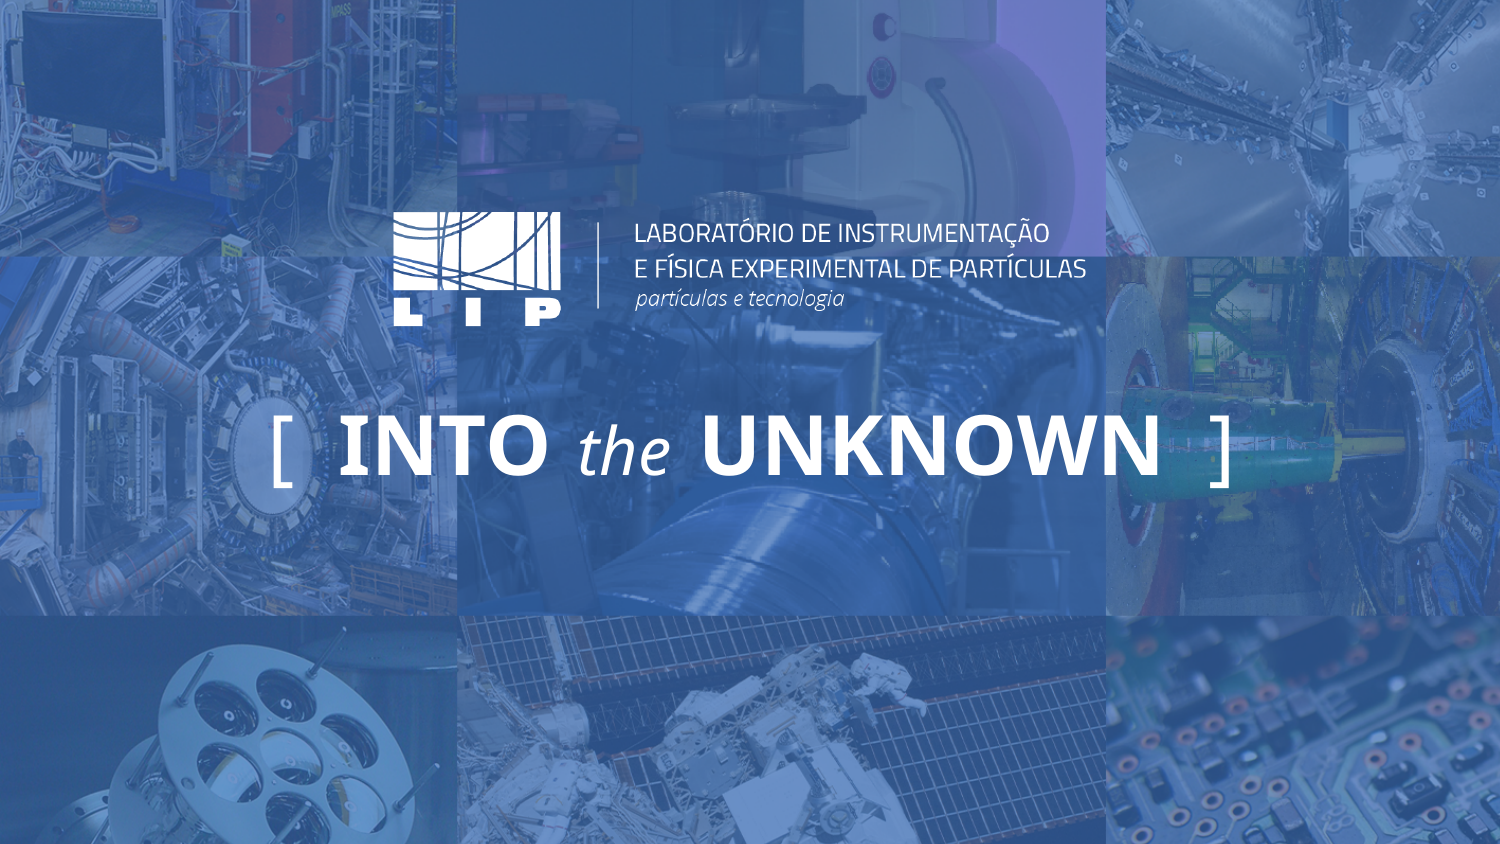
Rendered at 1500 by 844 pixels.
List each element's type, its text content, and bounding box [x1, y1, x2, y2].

picture [0, 0, 1500, 844]
title [ INTO the UNKNOWN ] [112, 340, 1392, 531]
